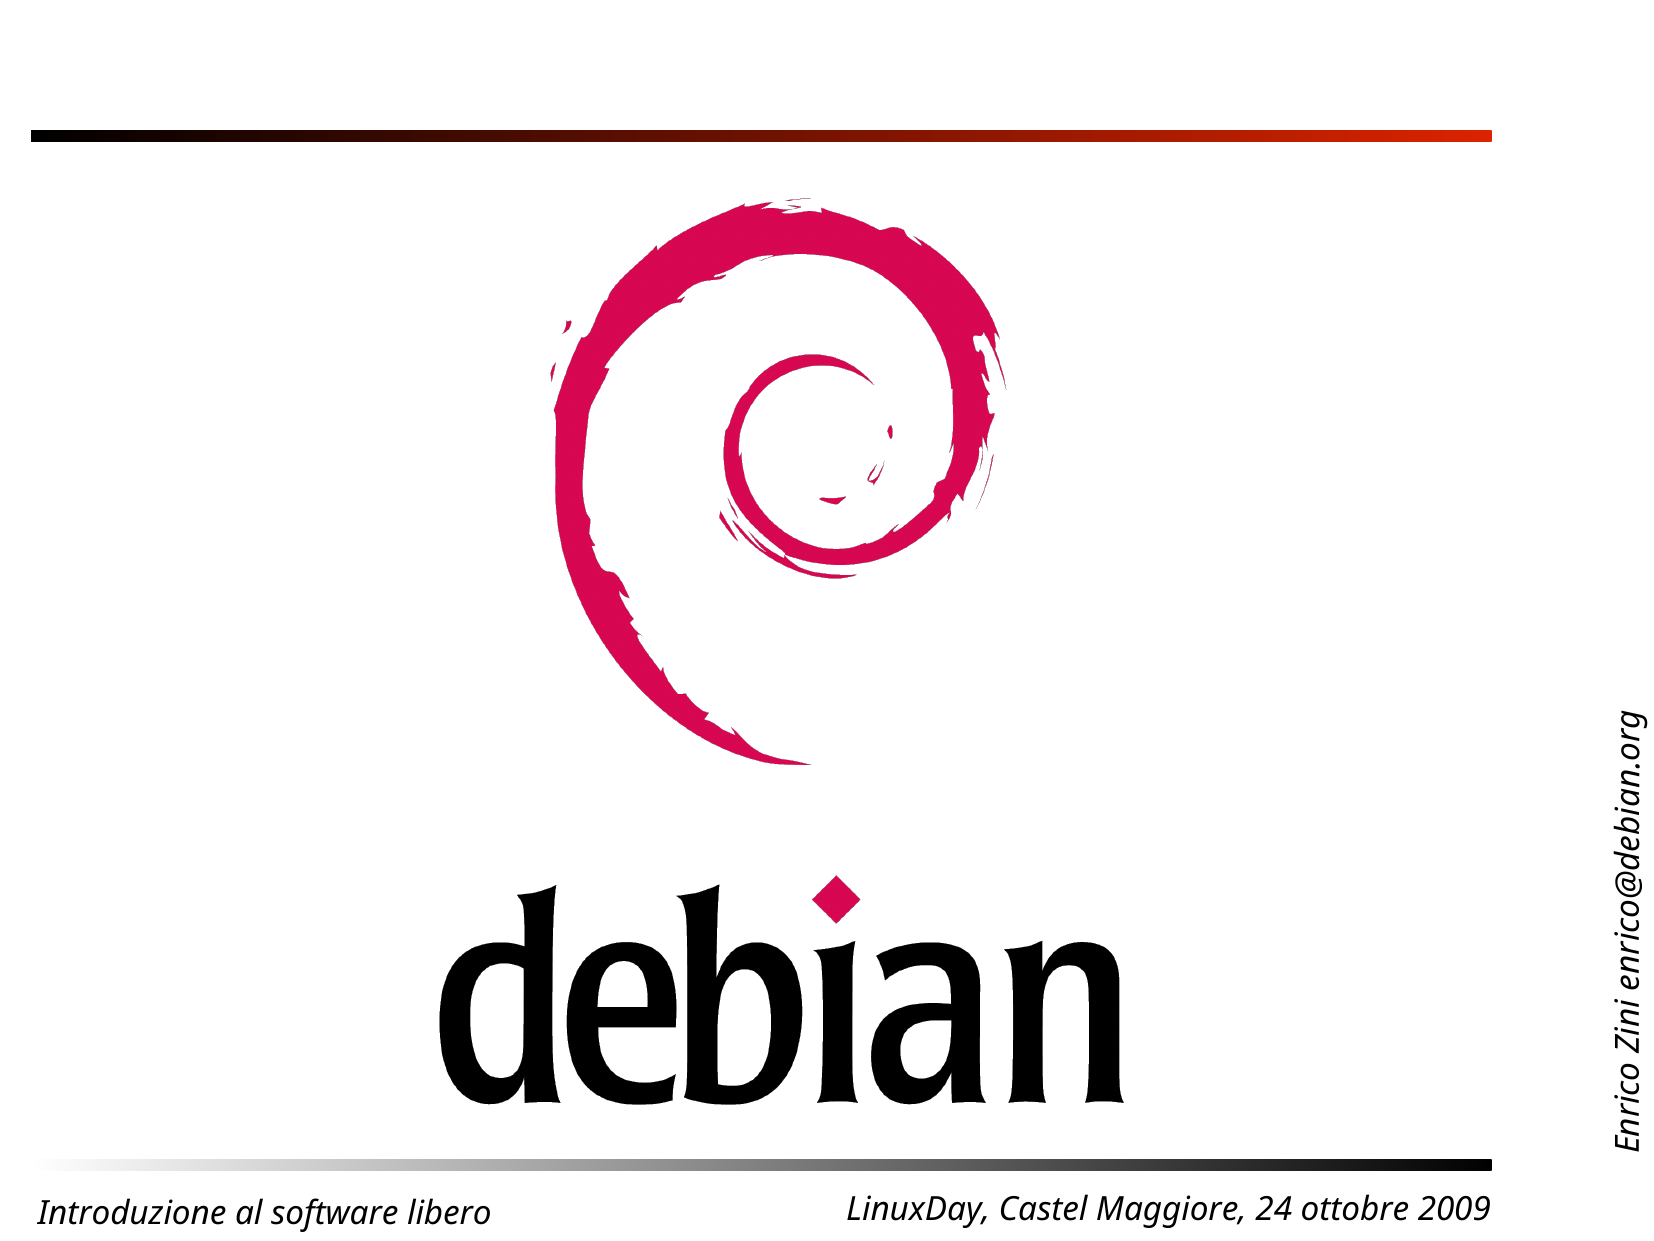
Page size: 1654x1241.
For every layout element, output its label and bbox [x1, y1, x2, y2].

picture [437, 193, 1129, 1105]
